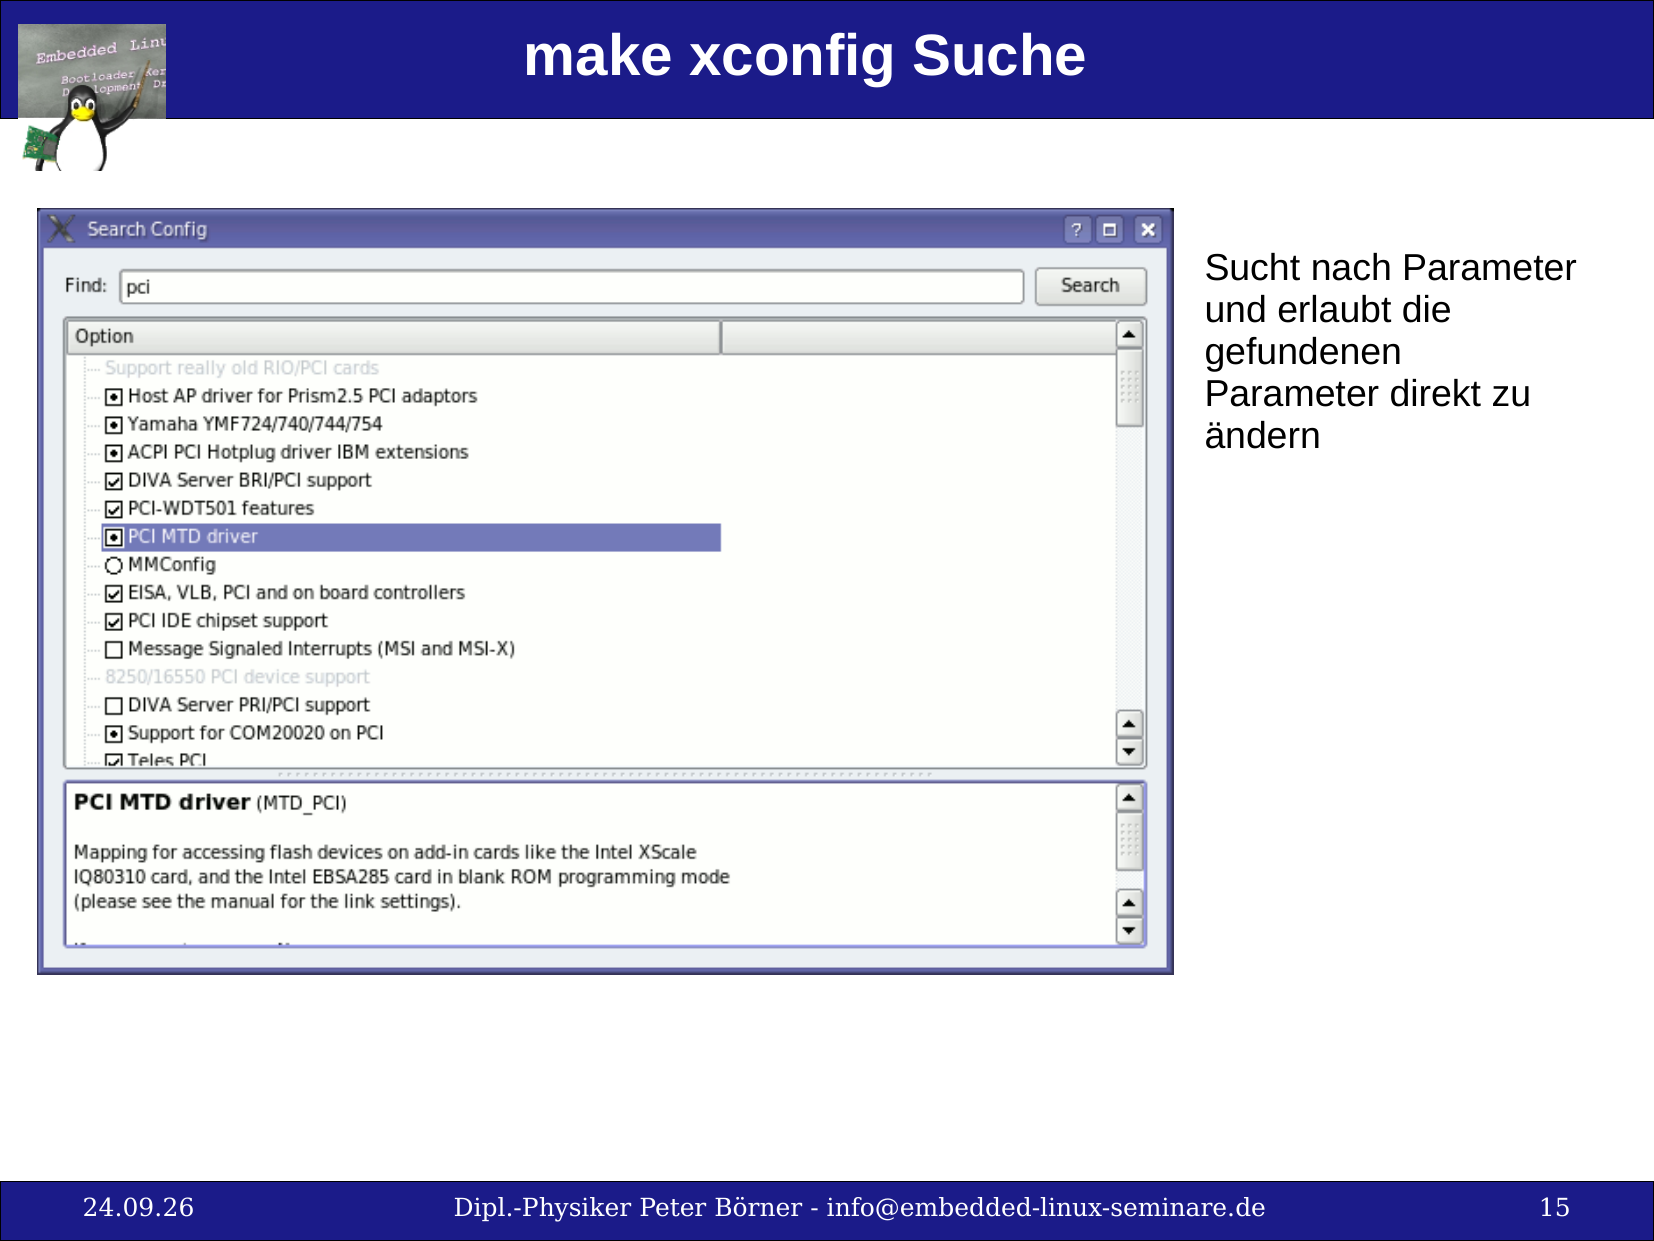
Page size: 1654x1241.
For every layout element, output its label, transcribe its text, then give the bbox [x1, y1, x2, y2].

text_box Sucht nach Parameter und erlaubt die gefundenen Parameter direkt zu ändern [1204, 246, 1580, 516]
picture [18, 24, 166, 171]
picture [37, 208, 1174, 976]
title make xconfig Suche [60, 0, 1551, 111]
